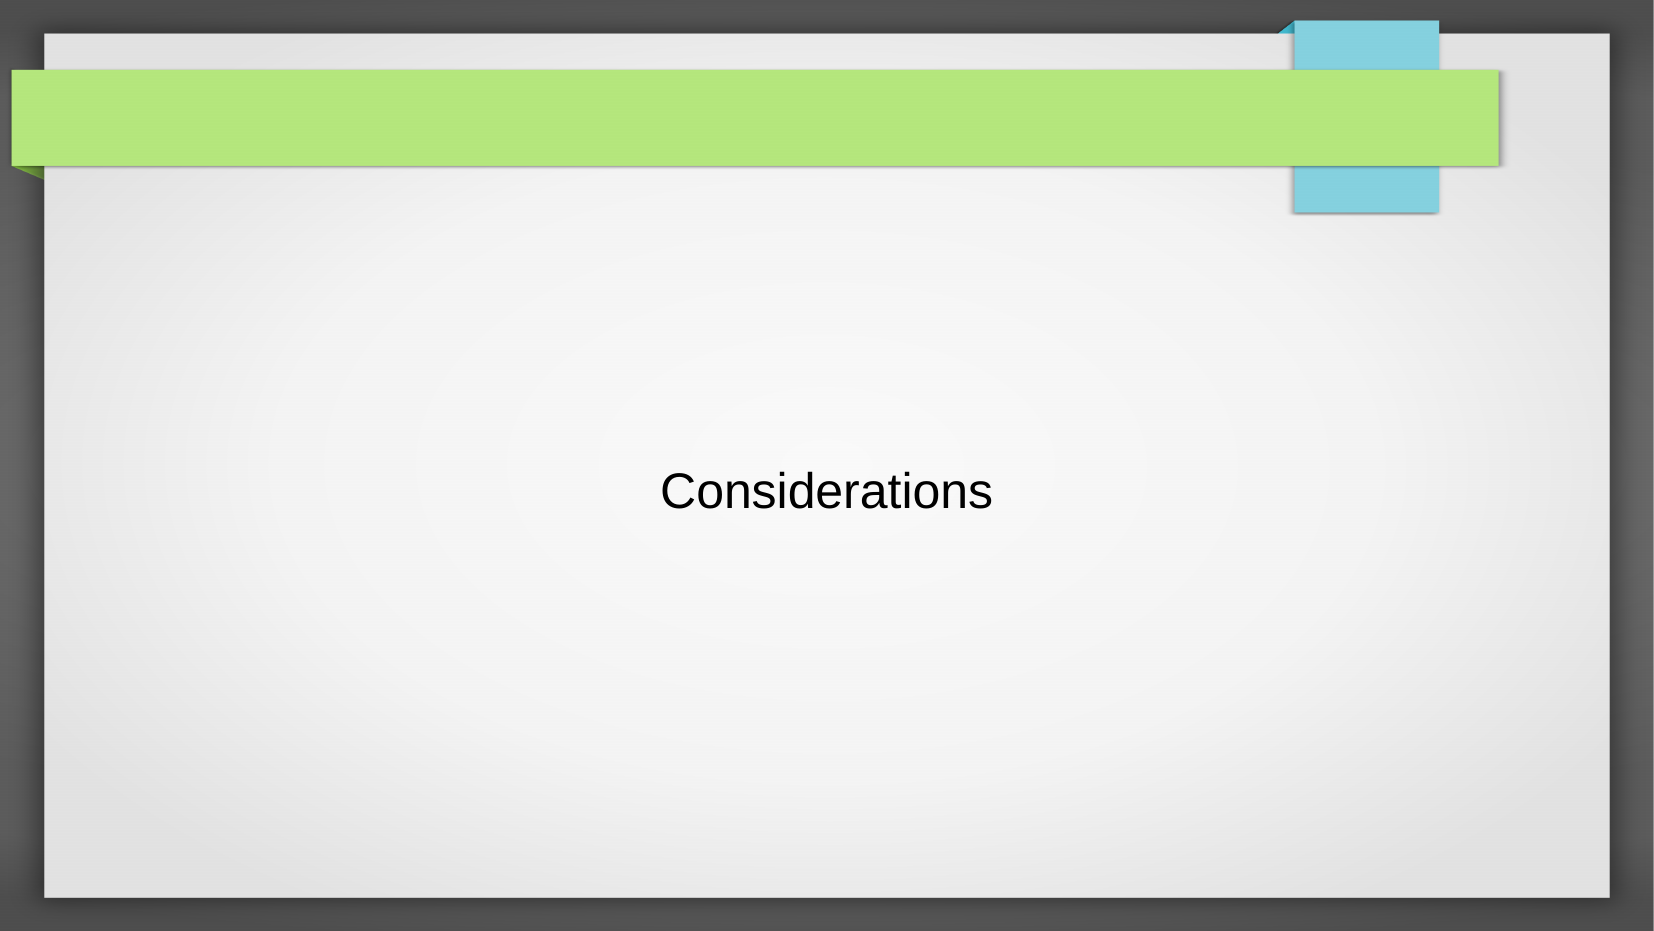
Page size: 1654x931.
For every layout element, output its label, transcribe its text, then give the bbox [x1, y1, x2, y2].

picture [0, 0, 1654, 931]
subtitle Considerations [82, 221, 1571, 761]
